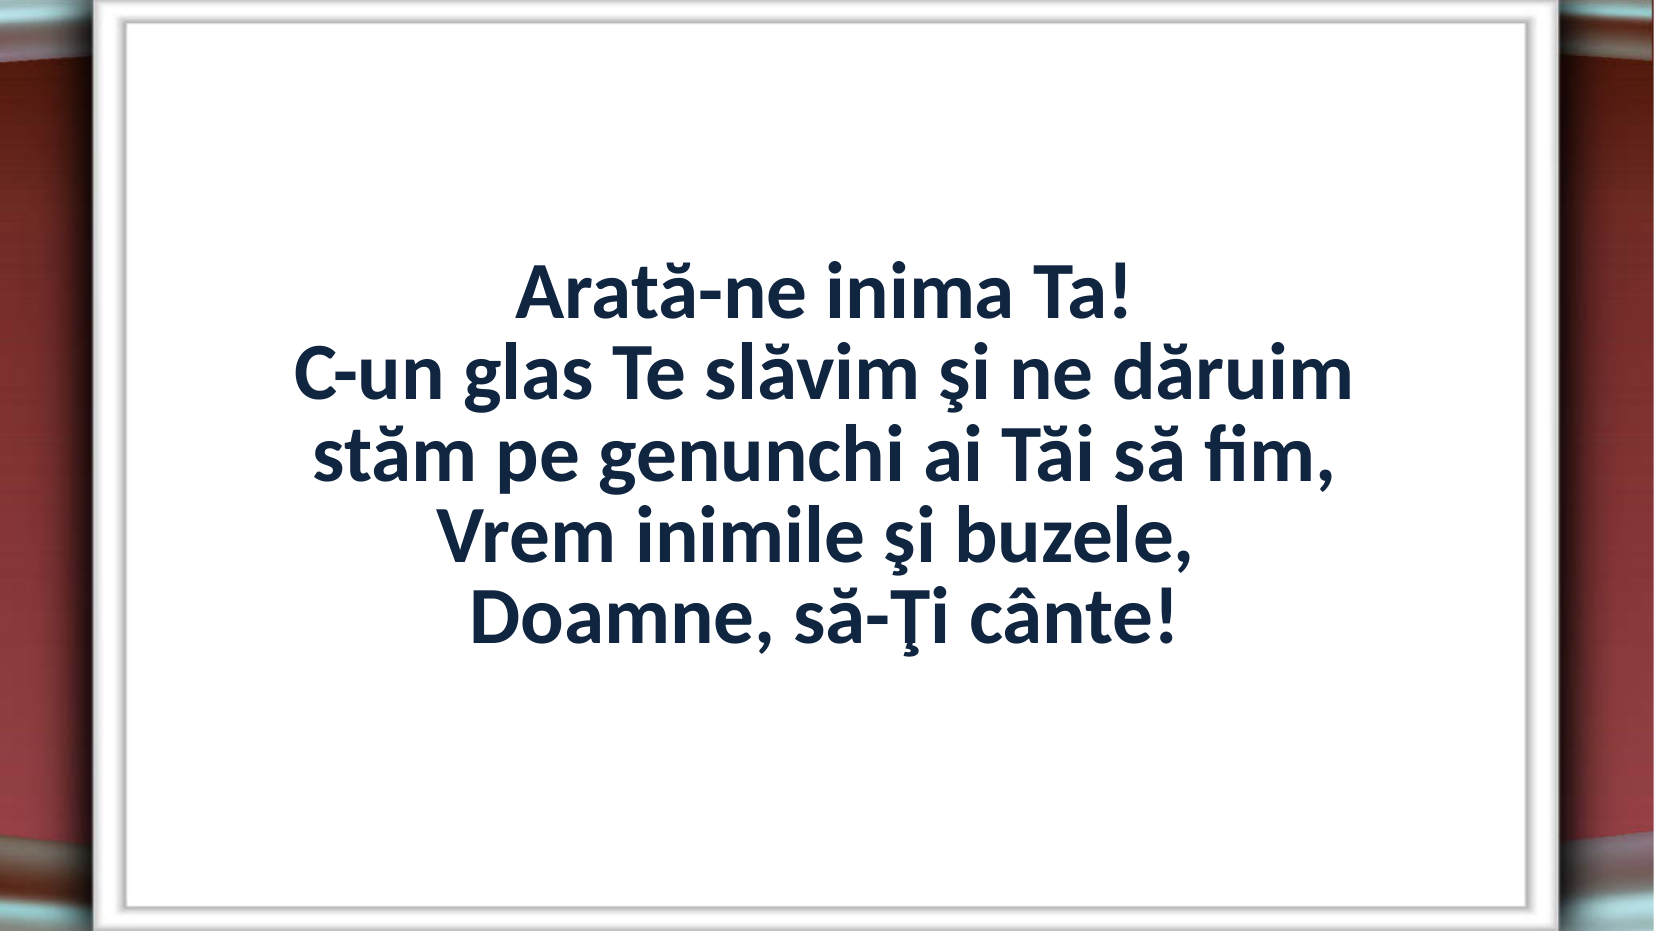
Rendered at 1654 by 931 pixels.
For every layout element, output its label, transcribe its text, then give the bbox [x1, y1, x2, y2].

picture [0, 0, 1654, 931]
text_box Arată-ne inima Ta! C-un glas Te slăvim şi ne dăruim stăm pe genunchi ai Tăi să fim, Vrem inimile şi buzele, Doamne, să-Ţi cânte! [37, 216, 1613, 706]
